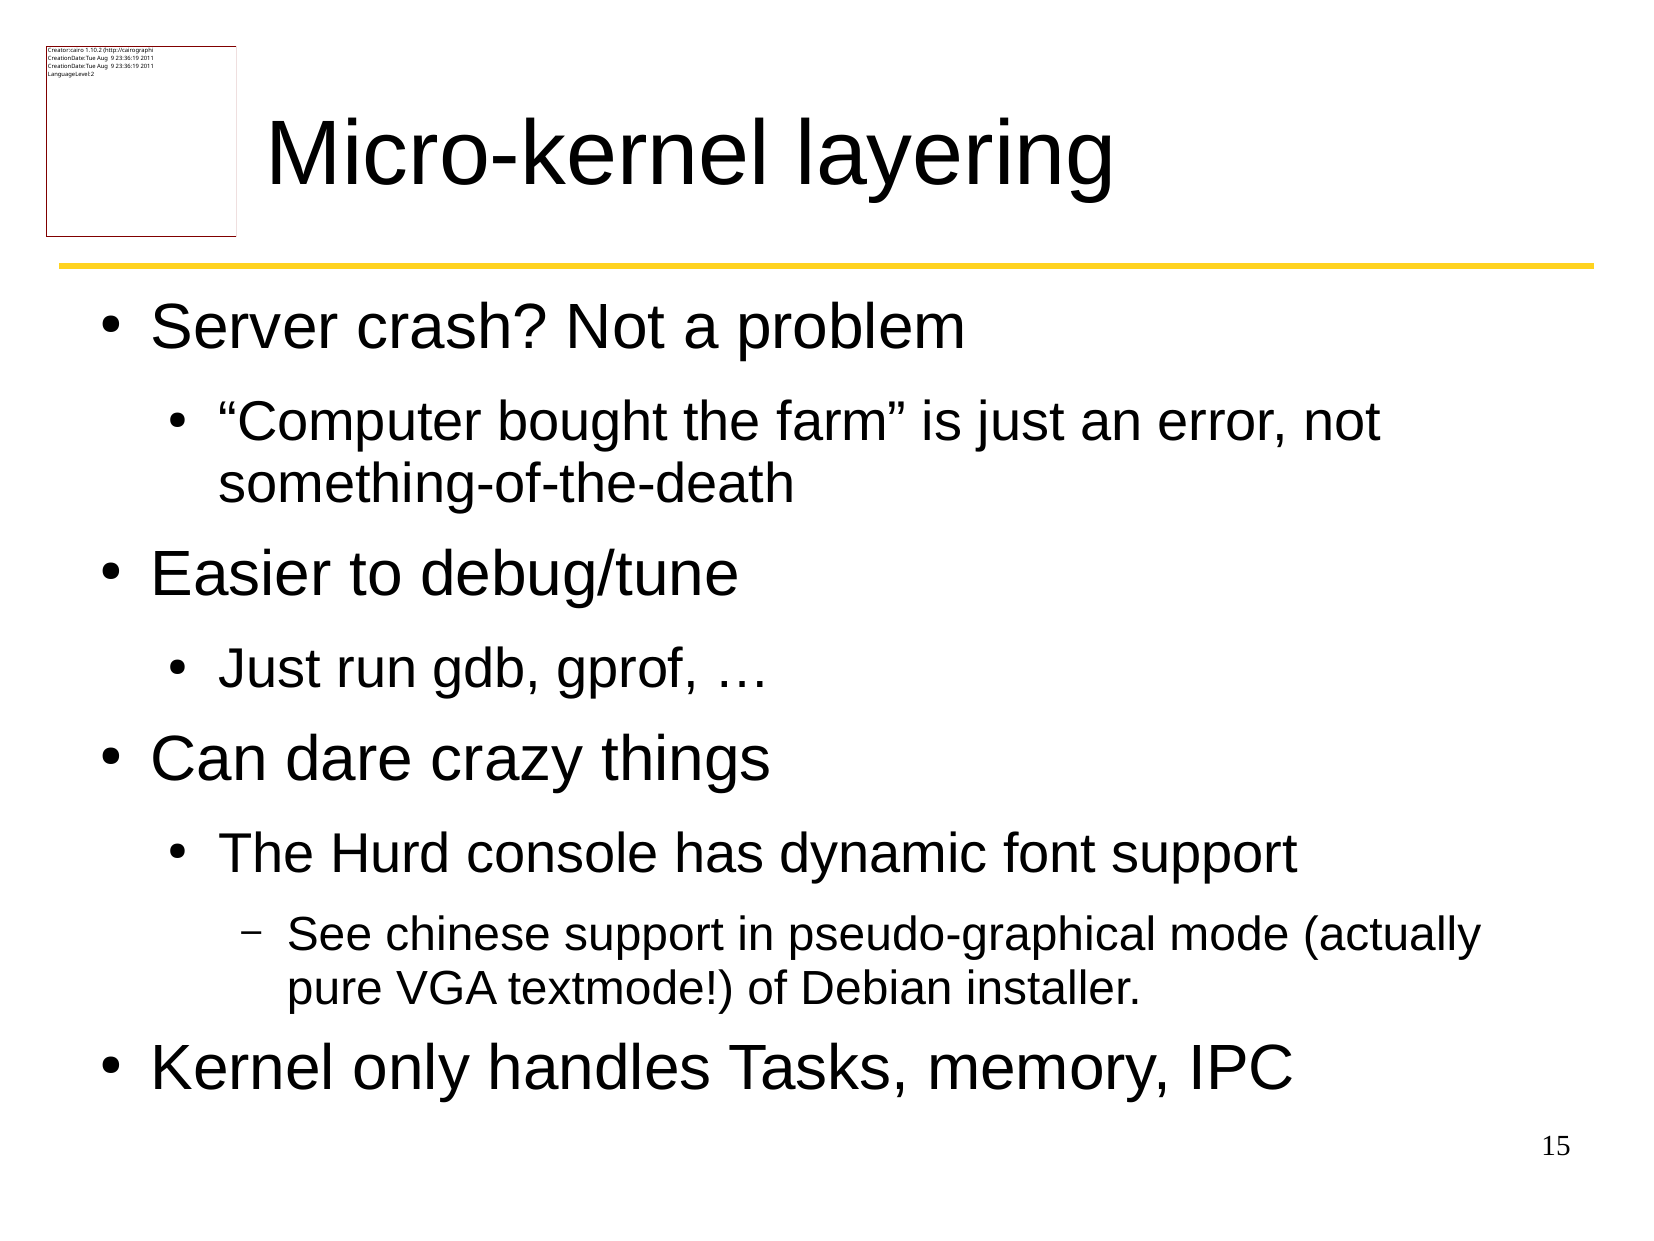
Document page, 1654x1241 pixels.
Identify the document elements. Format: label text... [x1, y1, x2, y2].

title Micro-kernel layering [265, 49, 1571, 257]
list Server crash? Not a problem “Computer bought the farm” is just an error, not something-of-the-death Easier to debug/tune Just run gdb, gprof, … Can dare crazy things The Hurd console has dynamic font support See chinese support in pseudo-graphical mode (actually pure VGA textmode!) of Debian installer. Kernel only handles Tasks, memory, IPC [82, 290, 1571, 1109]
